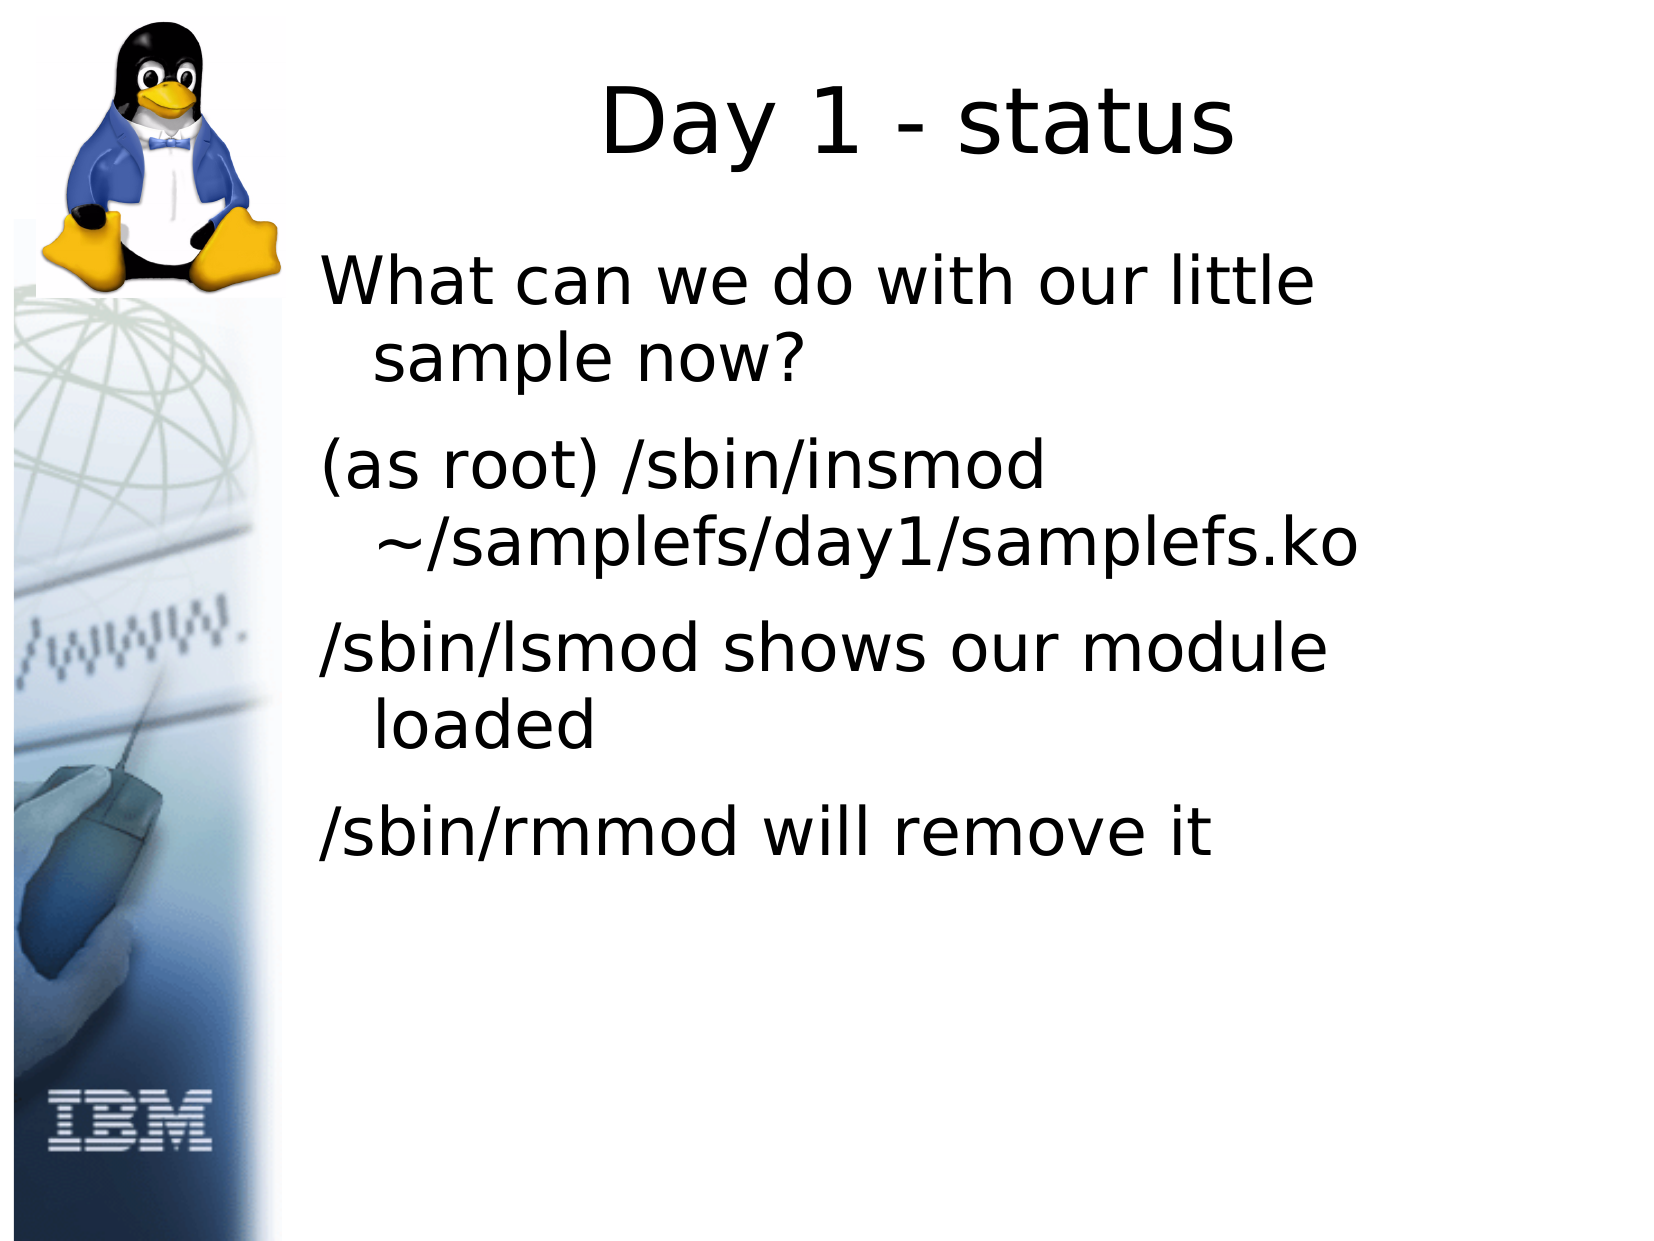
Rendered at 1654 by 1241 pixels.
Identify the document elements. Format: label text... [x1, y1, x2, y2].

title Day 1 - status [305, 38, 1532, 207]
list What can we do with our little sample now? (as root) /sbin/insmod ~/samplefs/day1/samplefs.ko /sbin/lsmod shows our module loaded /sbin/rmmod will remove it [301, 243, 1520, 1182]
